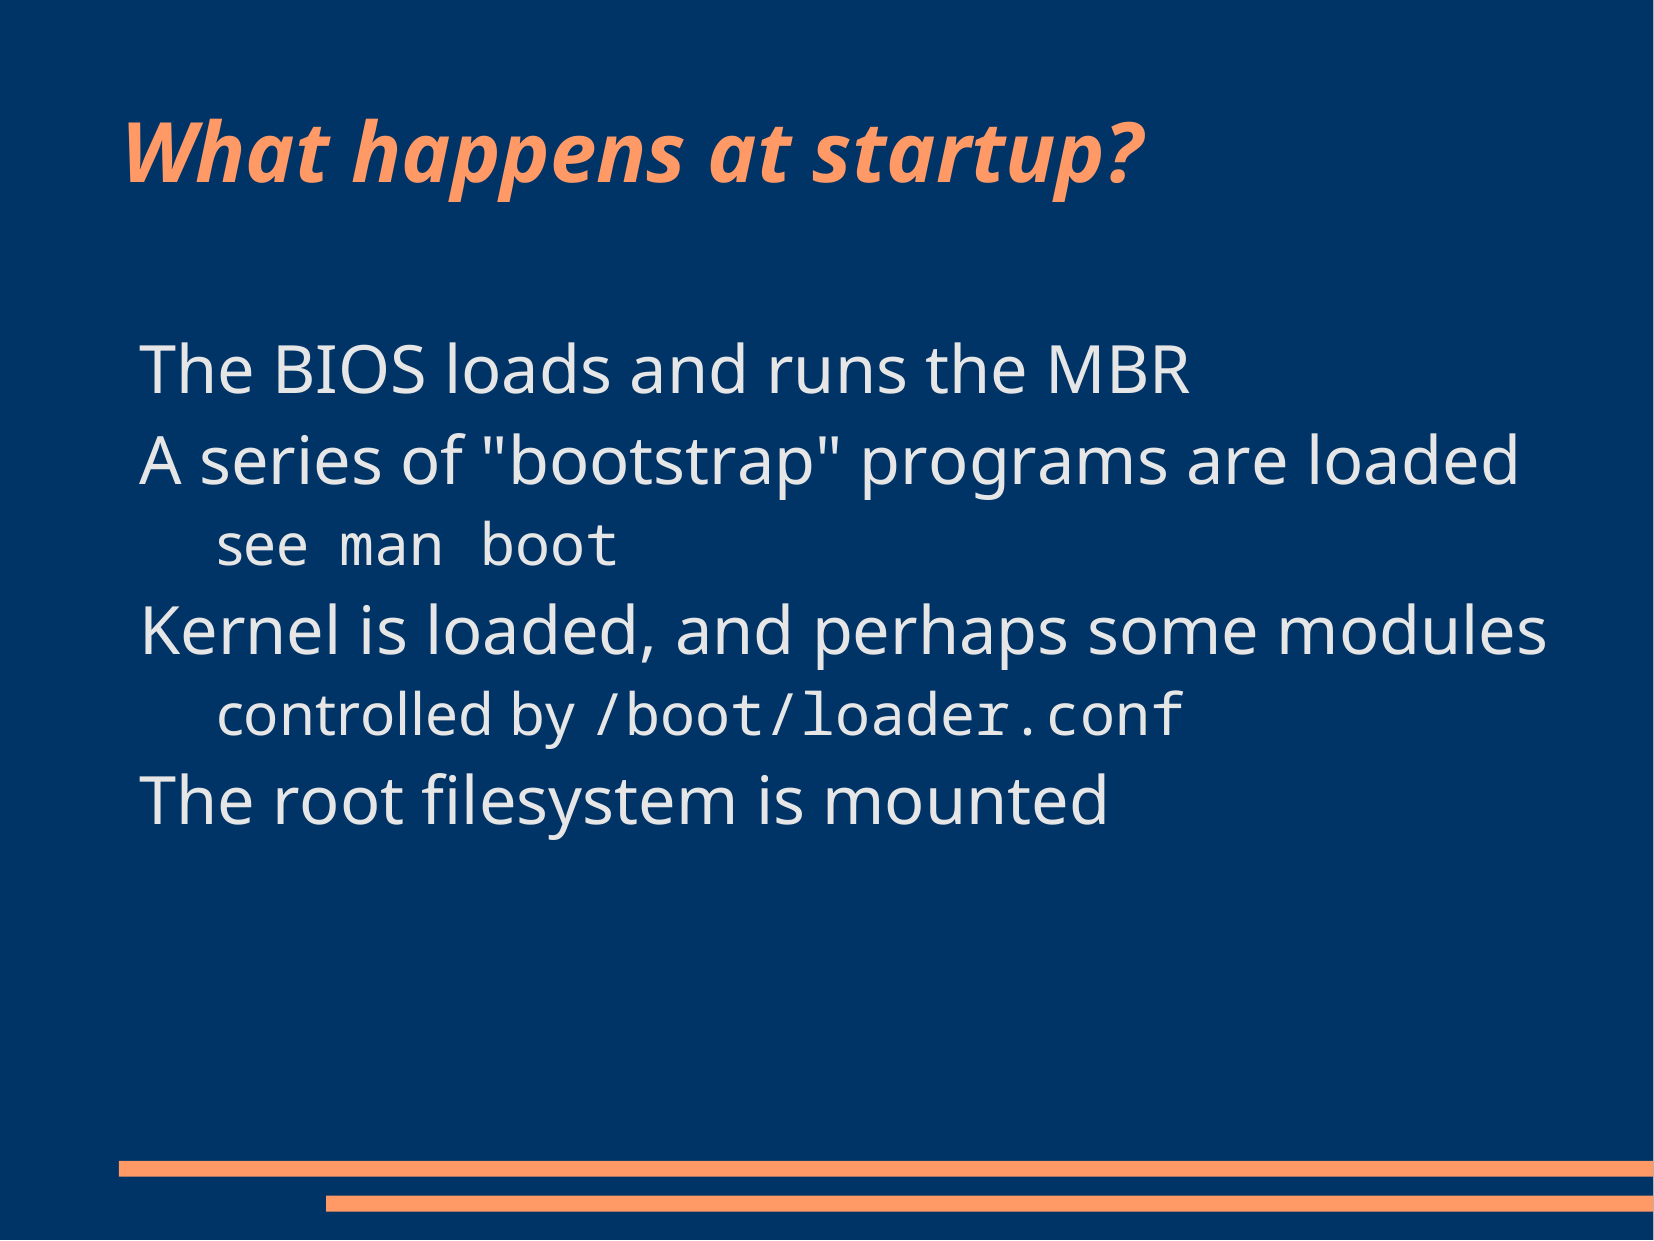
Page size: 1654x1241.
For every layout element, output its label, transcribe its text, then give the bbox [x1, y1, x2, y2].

title What happens at startup? [121, 46, 1534, 254]
list The BIOS loads and runs the MBR A series of "bootstrap" programs are loaded see man boot Kernel is loaded, and perhaps some modules controlled by /boot/loader.conf The root filesystem is mounted [121, 322, 1561, 1132]
